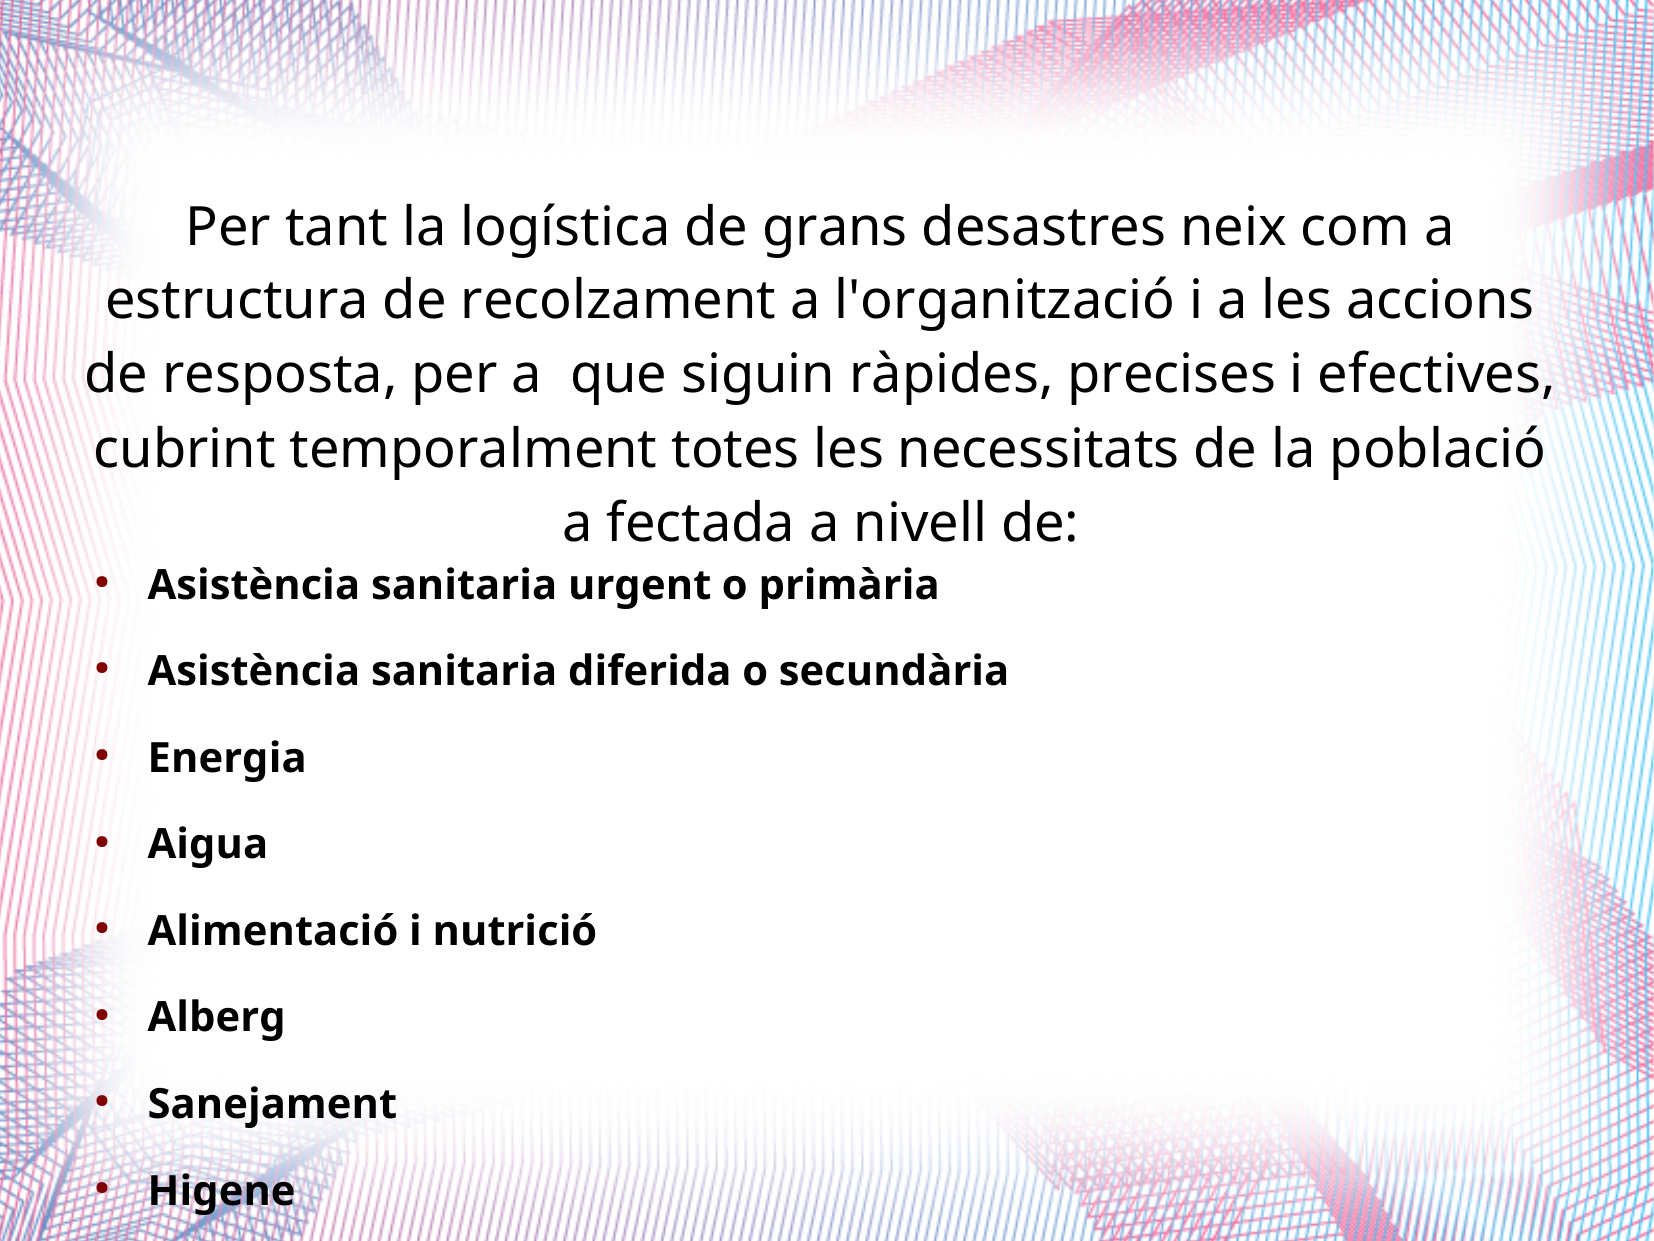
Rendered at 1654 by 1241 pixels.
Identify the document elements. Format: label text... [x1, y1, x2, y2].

picture [0, 0, 1654, 1241]
list Asistència sanitaria urgent o primària Asistència sanitaria diferida o secundària Energia Aigua Alimentació i nutrició Alberg Sanejament Higene [76, 554, 1565, 1241]
title Per tant la logística de grans desastres neix com a estructura de recolzament a l'organització i a les accions de resposta, per a que siguin ràpides, precises i efectives, cubrint temporalment totes les necessitats de la població a fectada a nivell de: [76, 183, 1565, 554]
